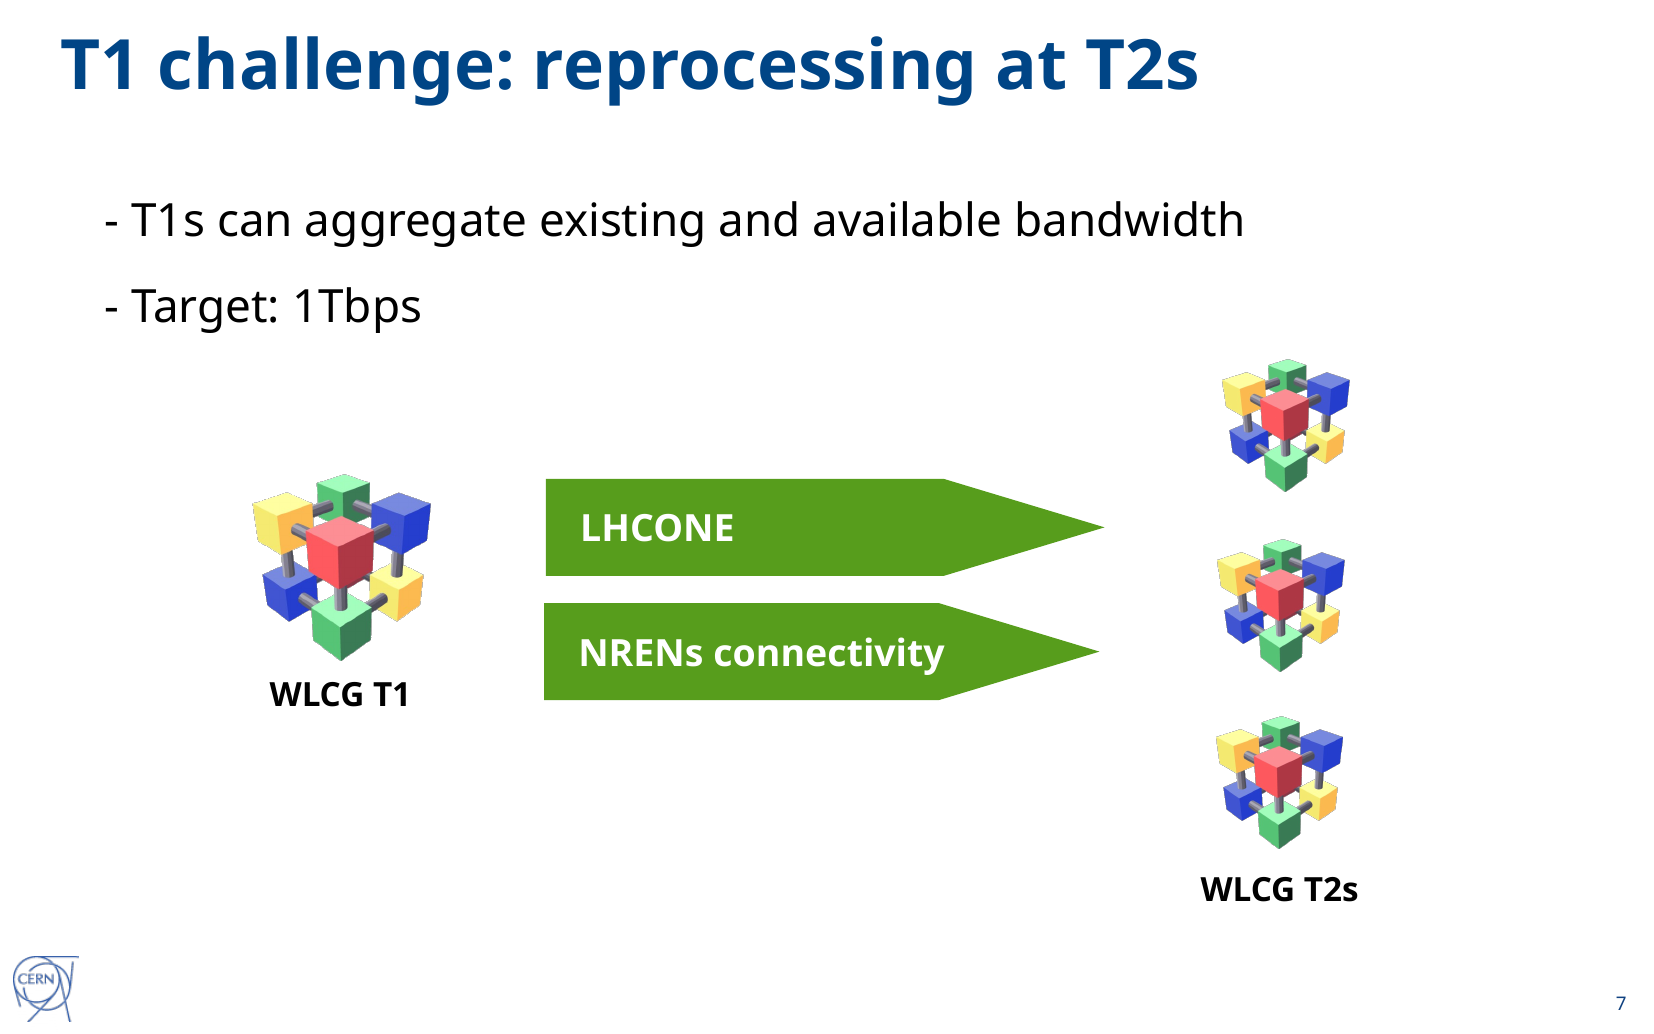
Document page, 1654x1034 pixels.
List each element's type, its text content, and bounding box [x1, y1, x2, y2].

picture [1211, 349, 1365, 502]
text_box WLCG T2s [1157, 858, 1402, 976]
picture [1205, 706, 1358, 859]
picture [237, 460, 452, 675]
text_box LHCONE [545, 478, 1105, 576]
text_box - T1s can aggregate existing and available bandwidth - Target: 1Tbps [90, 180, 1591, 430]
text_box WLCG T1 [254, 663, 499, 781]
picture [13, 956, 79, 1032]
picture [1206, 529, 1360, 682]
title T1 challenge: reprocessing at T2s [60, 0, 1528, 138]
text_box NRENs connectivity [544, 603, 1100, 701]
